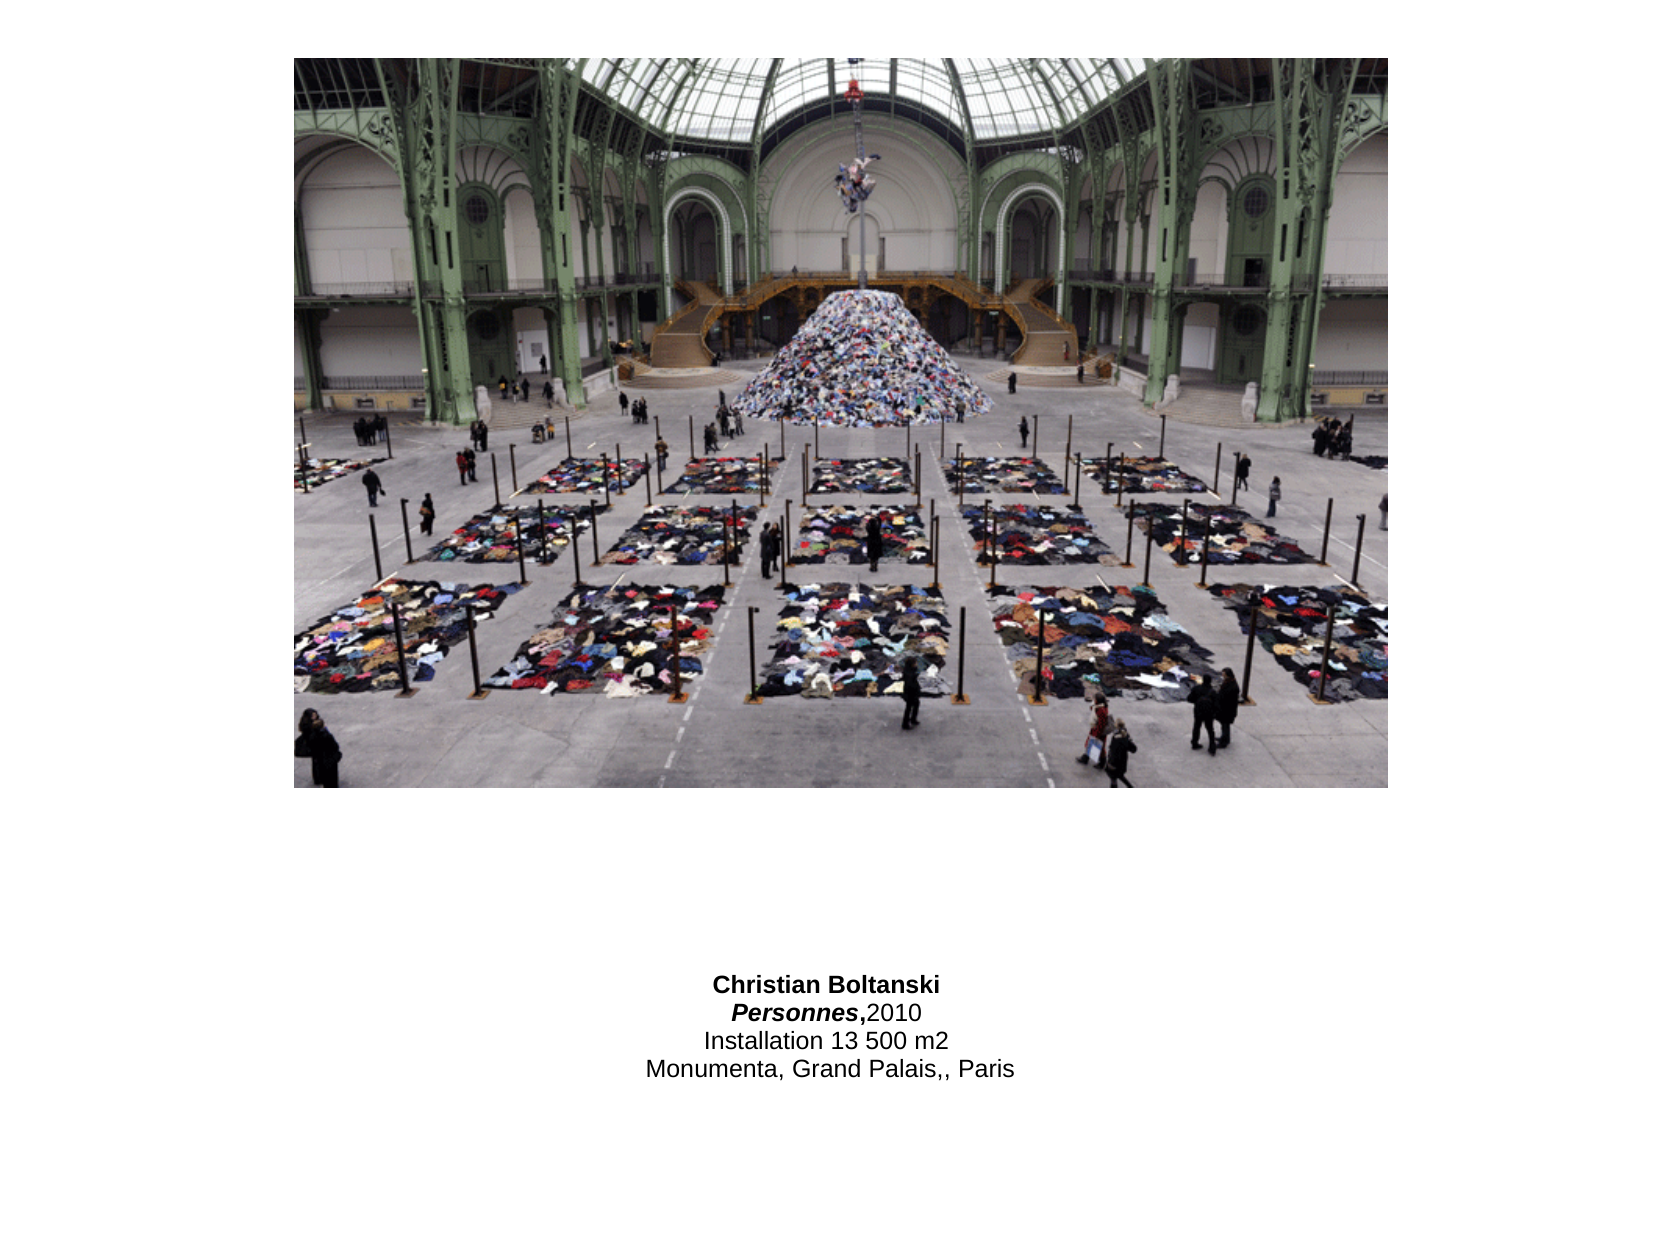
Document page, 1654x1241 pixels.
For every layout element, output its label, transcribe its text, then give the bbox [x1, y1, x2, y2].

picture [294, 58, 1388, 788]
text_box Christian Boltanski Personnes,2010 Installation 13 500 m2 Monumenta, Grand Palais,, Paris [295, 963, 1359, 1093]
